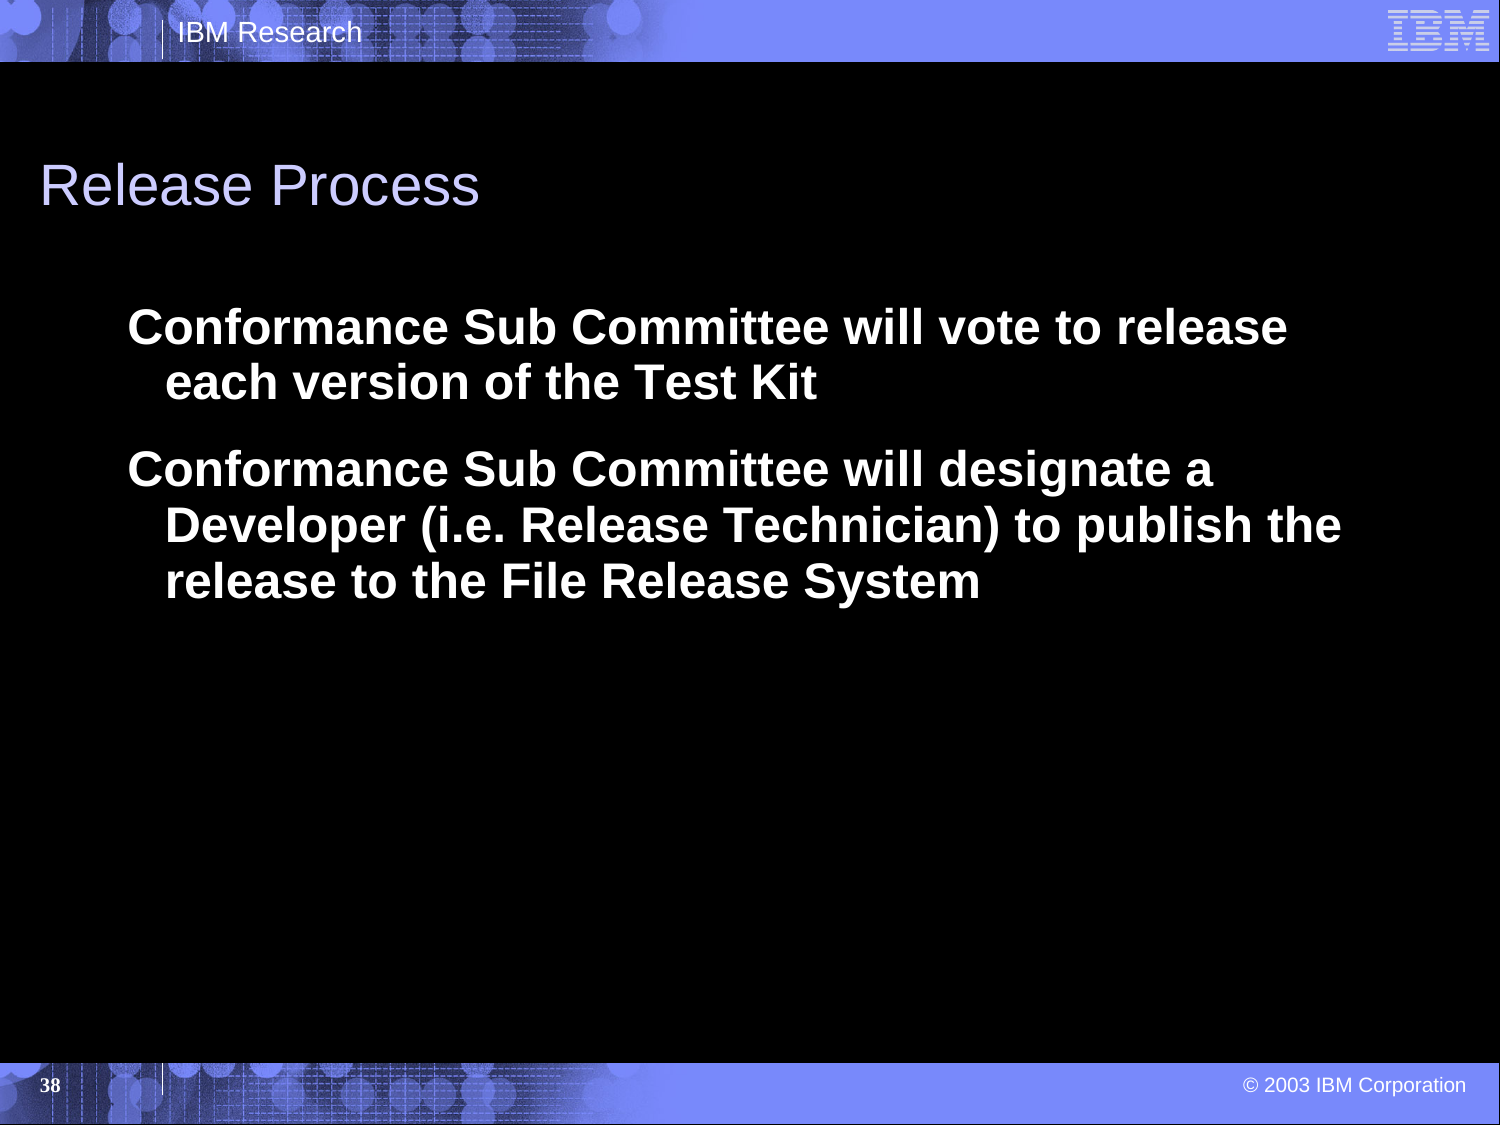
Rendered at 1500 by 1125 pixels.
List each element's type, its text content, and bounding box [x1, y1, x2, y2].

picture [0, 0, 1499, 62]
picture [0, 1063, 1499, 1124]
list Conformance Sub Committee will vote to release each version of the Test Kit Conformance Sub Committee will designate a Developer (i.e. Release Technician) to publish the release to the File Release System [112, 291, 1388, 932]
title Release Process [25, 142, 1378, 225]
